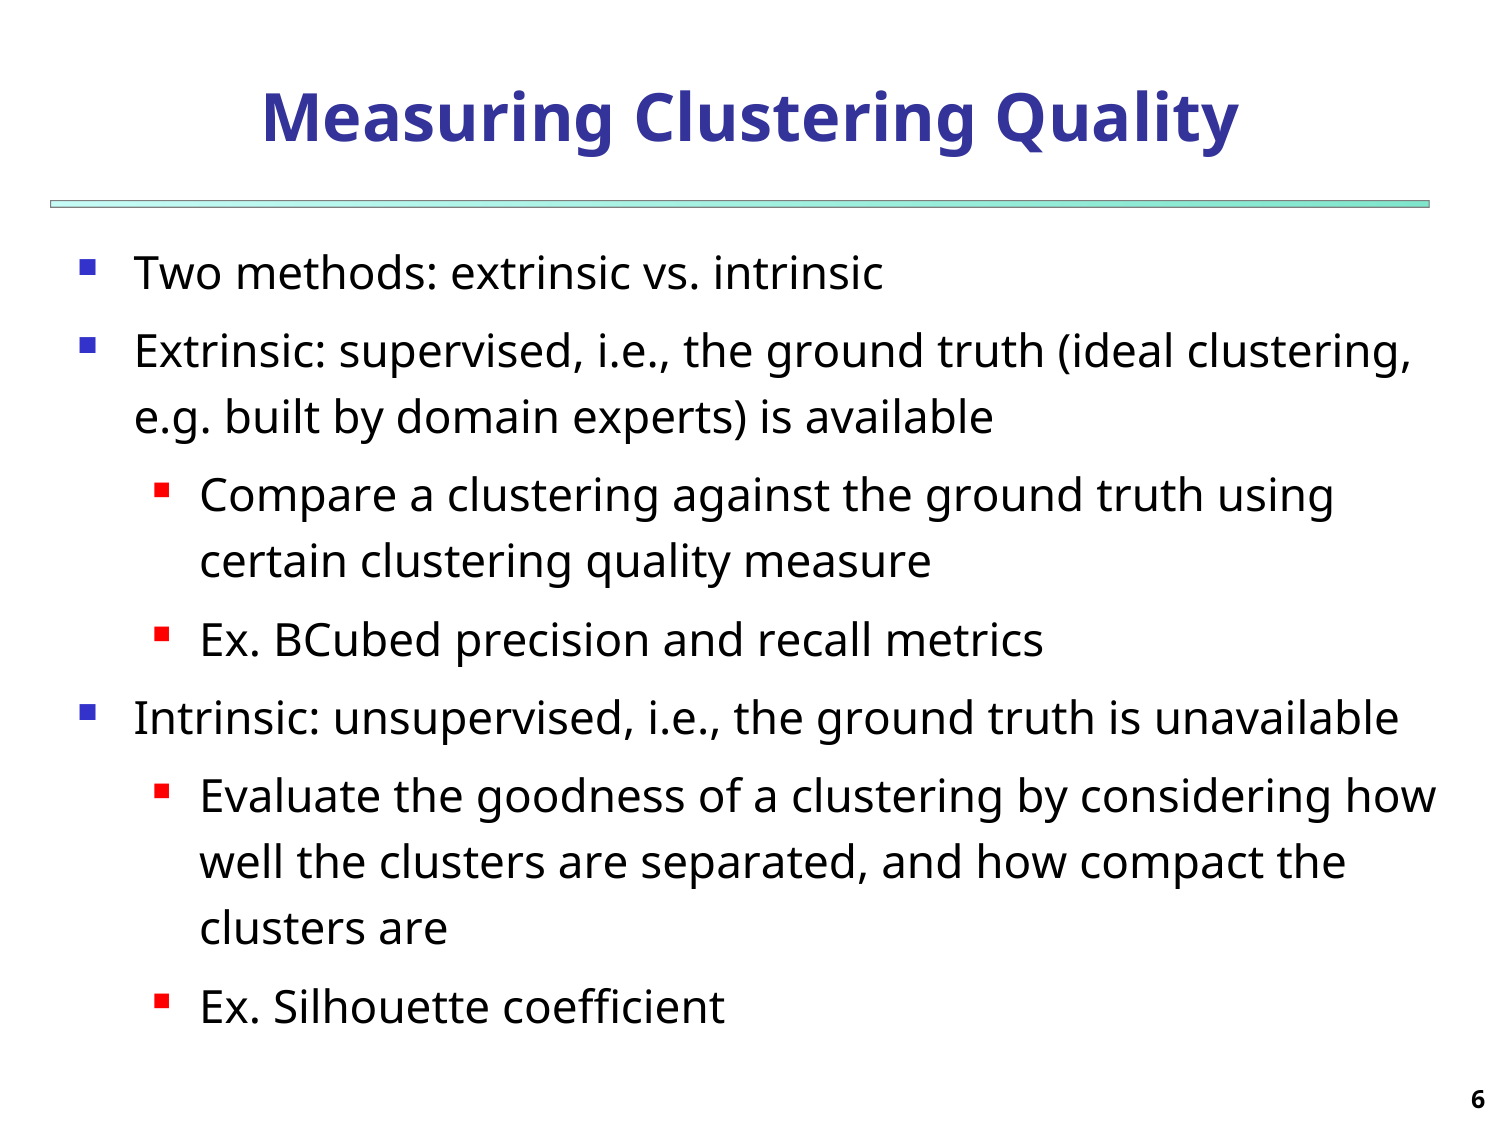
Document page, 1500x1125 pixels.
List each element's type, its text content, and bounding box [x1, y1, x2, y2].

text_box <number> [1187, 1062, 1500, 1125]
title Measuring Clustering Quality [0, 62, 1500, 163]
list Two methods: extrinsic vs. intrinsic Extrinsic: supervised, i.e., the ground truth (ideal clustering, e.g. built by domain experts) is available Compare a clustering against the ground truth using certain clustering quality measure Ex. BCubed precision and recall metrics Intrinsic: unsupervised, i.e., the ground truth is unavailable Evaluate the goodness of a clustering by considering how well the clusters are separated, and how compact the clusters are Ex. Silhouette coefficient [62, 224, 1463, 1107]
